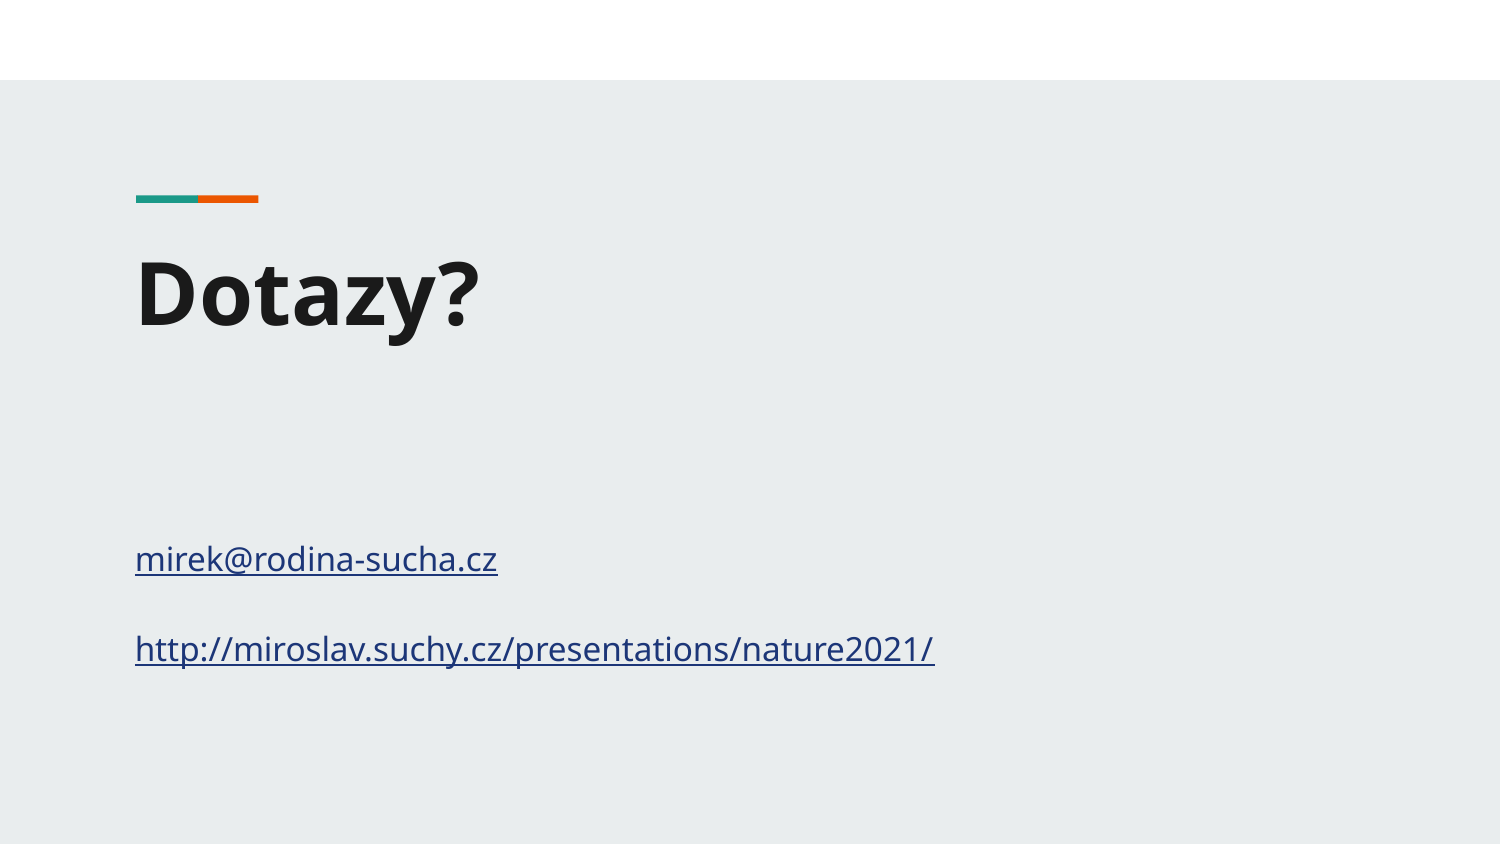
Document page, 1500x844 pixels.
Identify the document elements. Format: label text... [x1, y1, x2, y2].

subtitle mirek@rodina-sucha.cz http://miroslav.suchy.cz/presentations/nature2021/ [119, 520, 1381, 739]
title Dotazy? [119, 216, 1381, 490]
